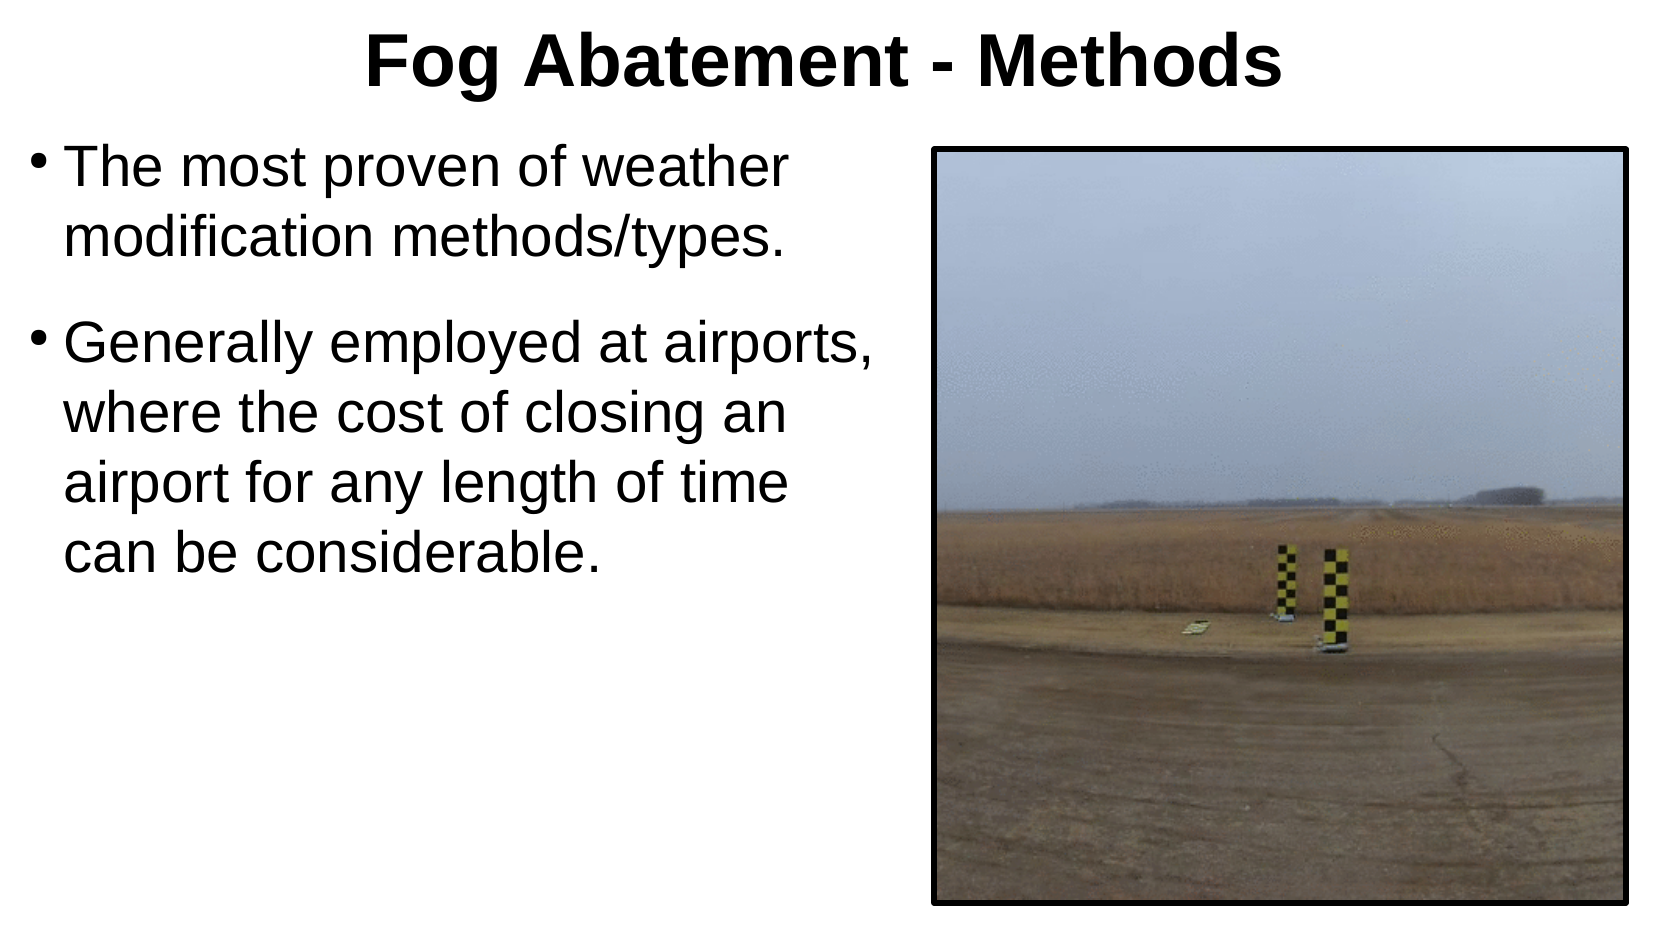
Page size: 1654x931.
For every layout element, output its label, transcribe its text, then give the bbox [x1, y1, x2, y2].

picture [937, 152, 1623, 901]
text_box The most proven of weather modification methods/types. Generally employed at airports, where the cost of closing an airport for any length of time can be considerable. [4, 120, 901, 592]
title Fog Abatement - Methods [0, 5, 1654, 107]
